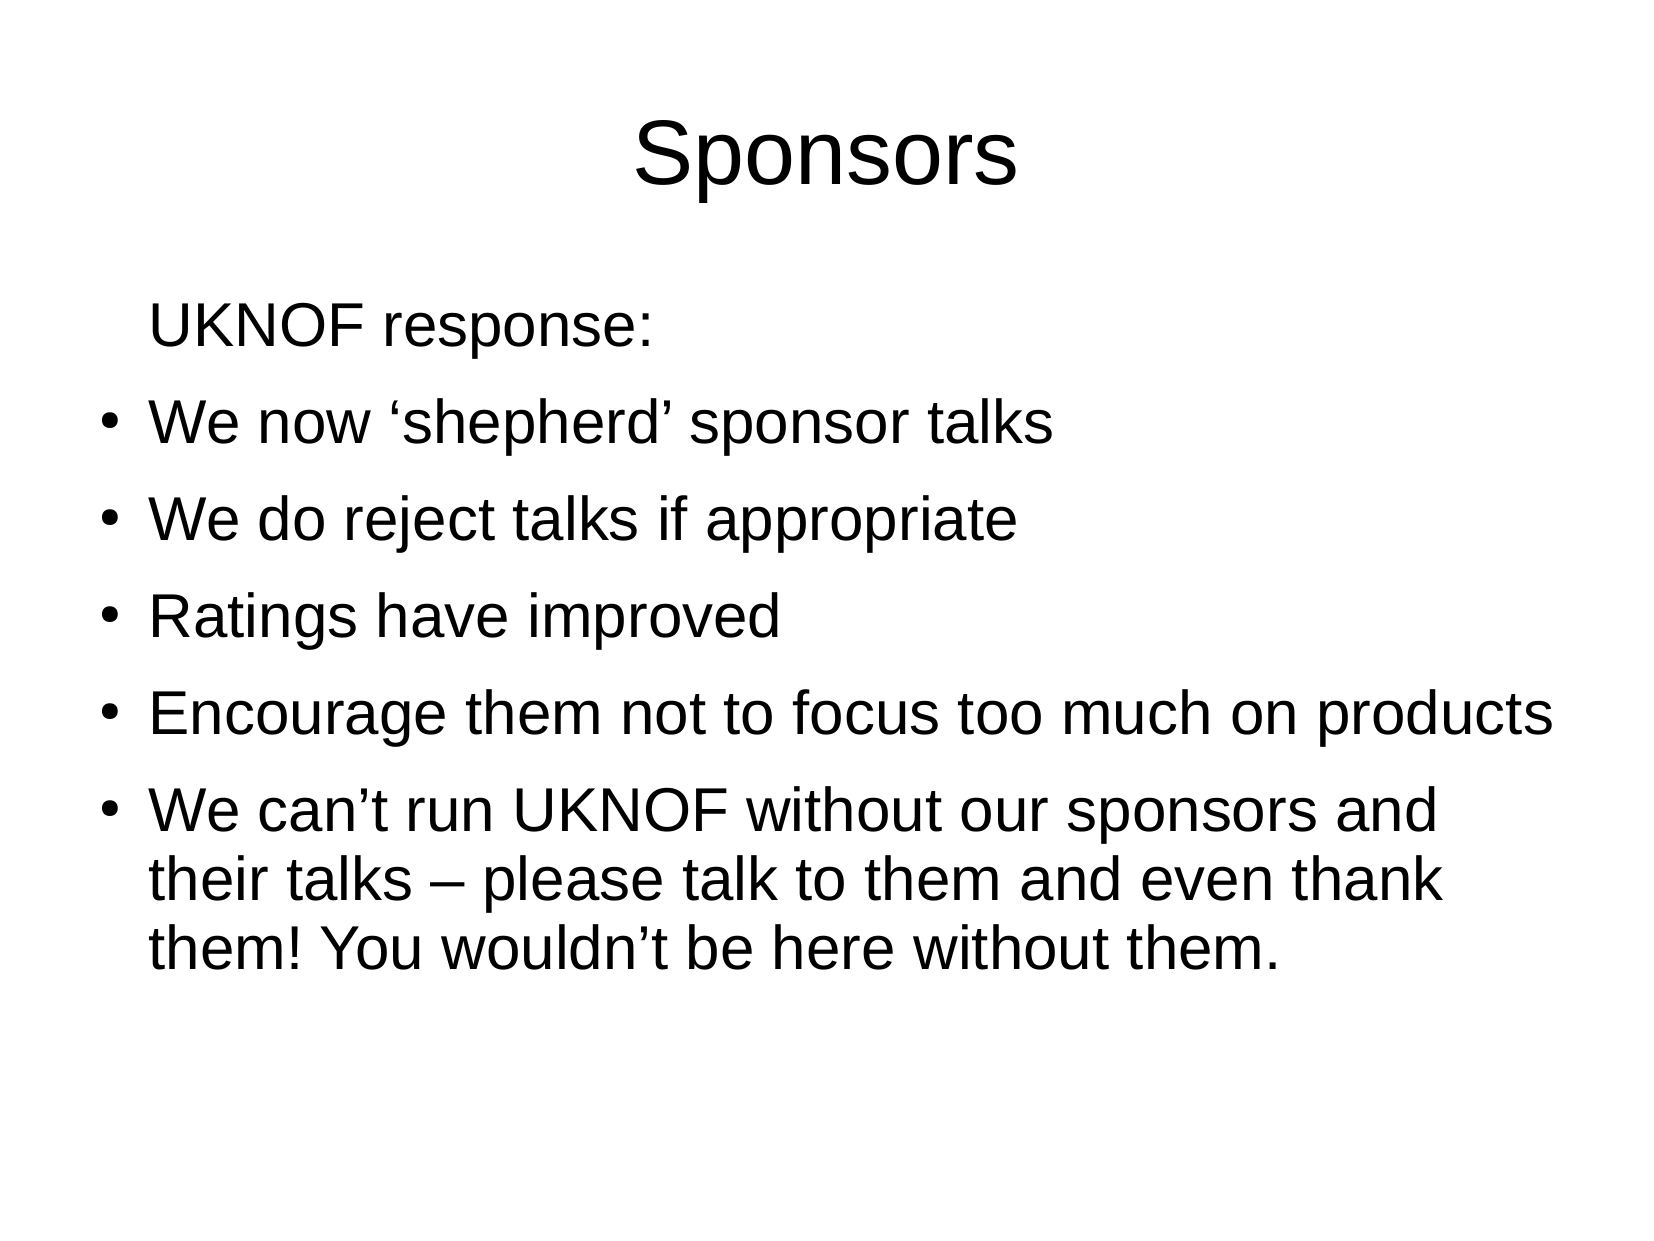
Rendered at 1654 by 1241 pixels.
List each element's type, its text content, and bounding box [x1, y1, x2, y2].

list UKNOF response: We now ‘shepherd’ sponsor talks We do reject talks if appropriate Ratings have improved Encourage them not to focus too much on products We can’t run UKNOF without our sponsors and their talks – please talk to them and even thank them! You wouldn’t be here without them. [82, 290, 1571, 1010]
title Sponsors [82, 49, 1571, 257]
